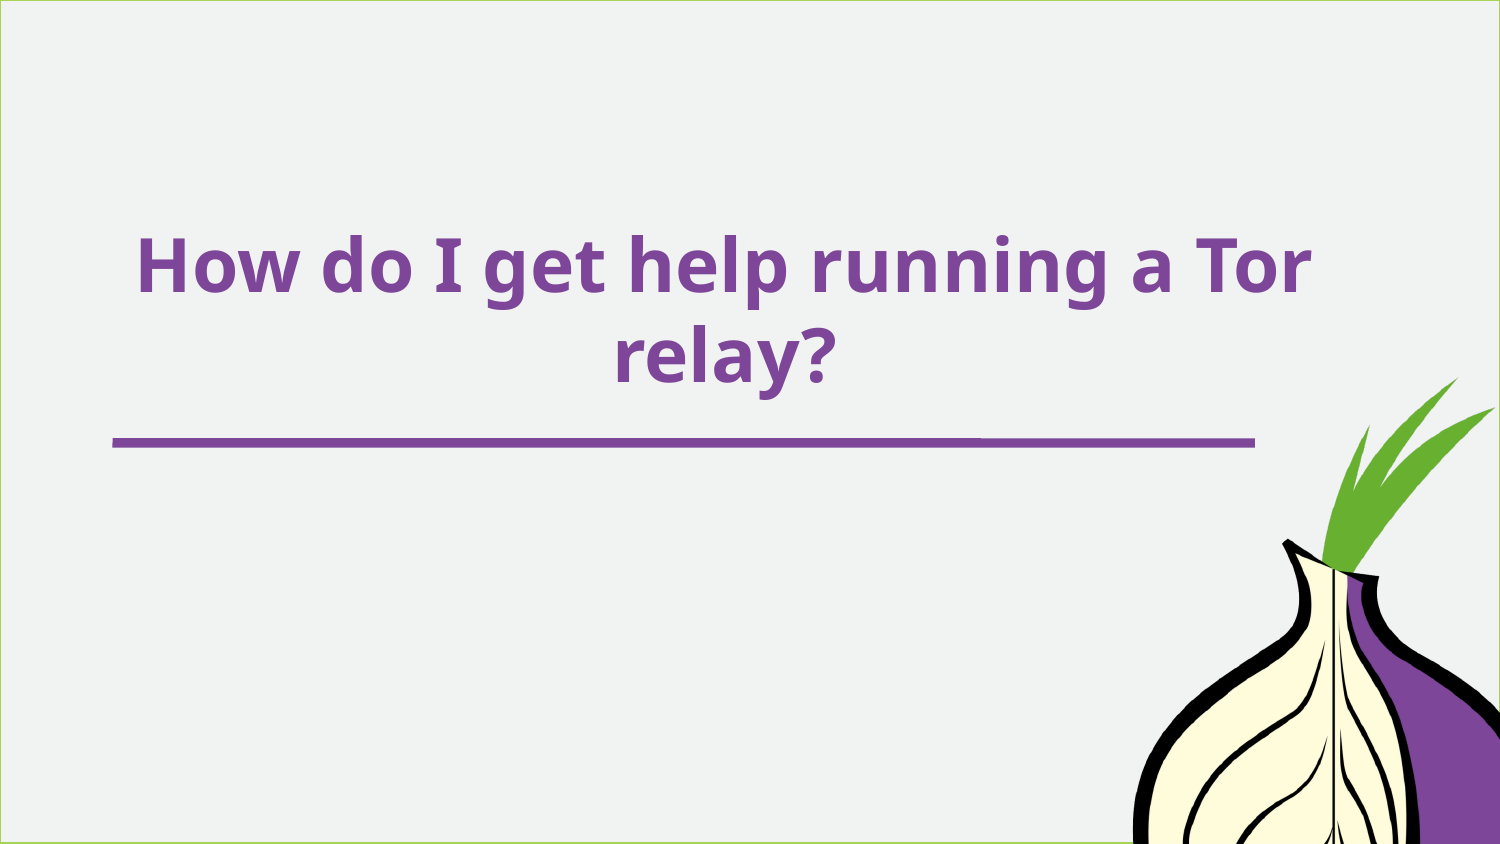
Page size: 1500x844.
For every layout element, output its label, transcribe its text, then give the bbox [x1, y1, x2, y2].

picture [1122, 377, 1500, 844]
text_box How do I get help running a Tor relay? [87, 160, 1362, 455]
